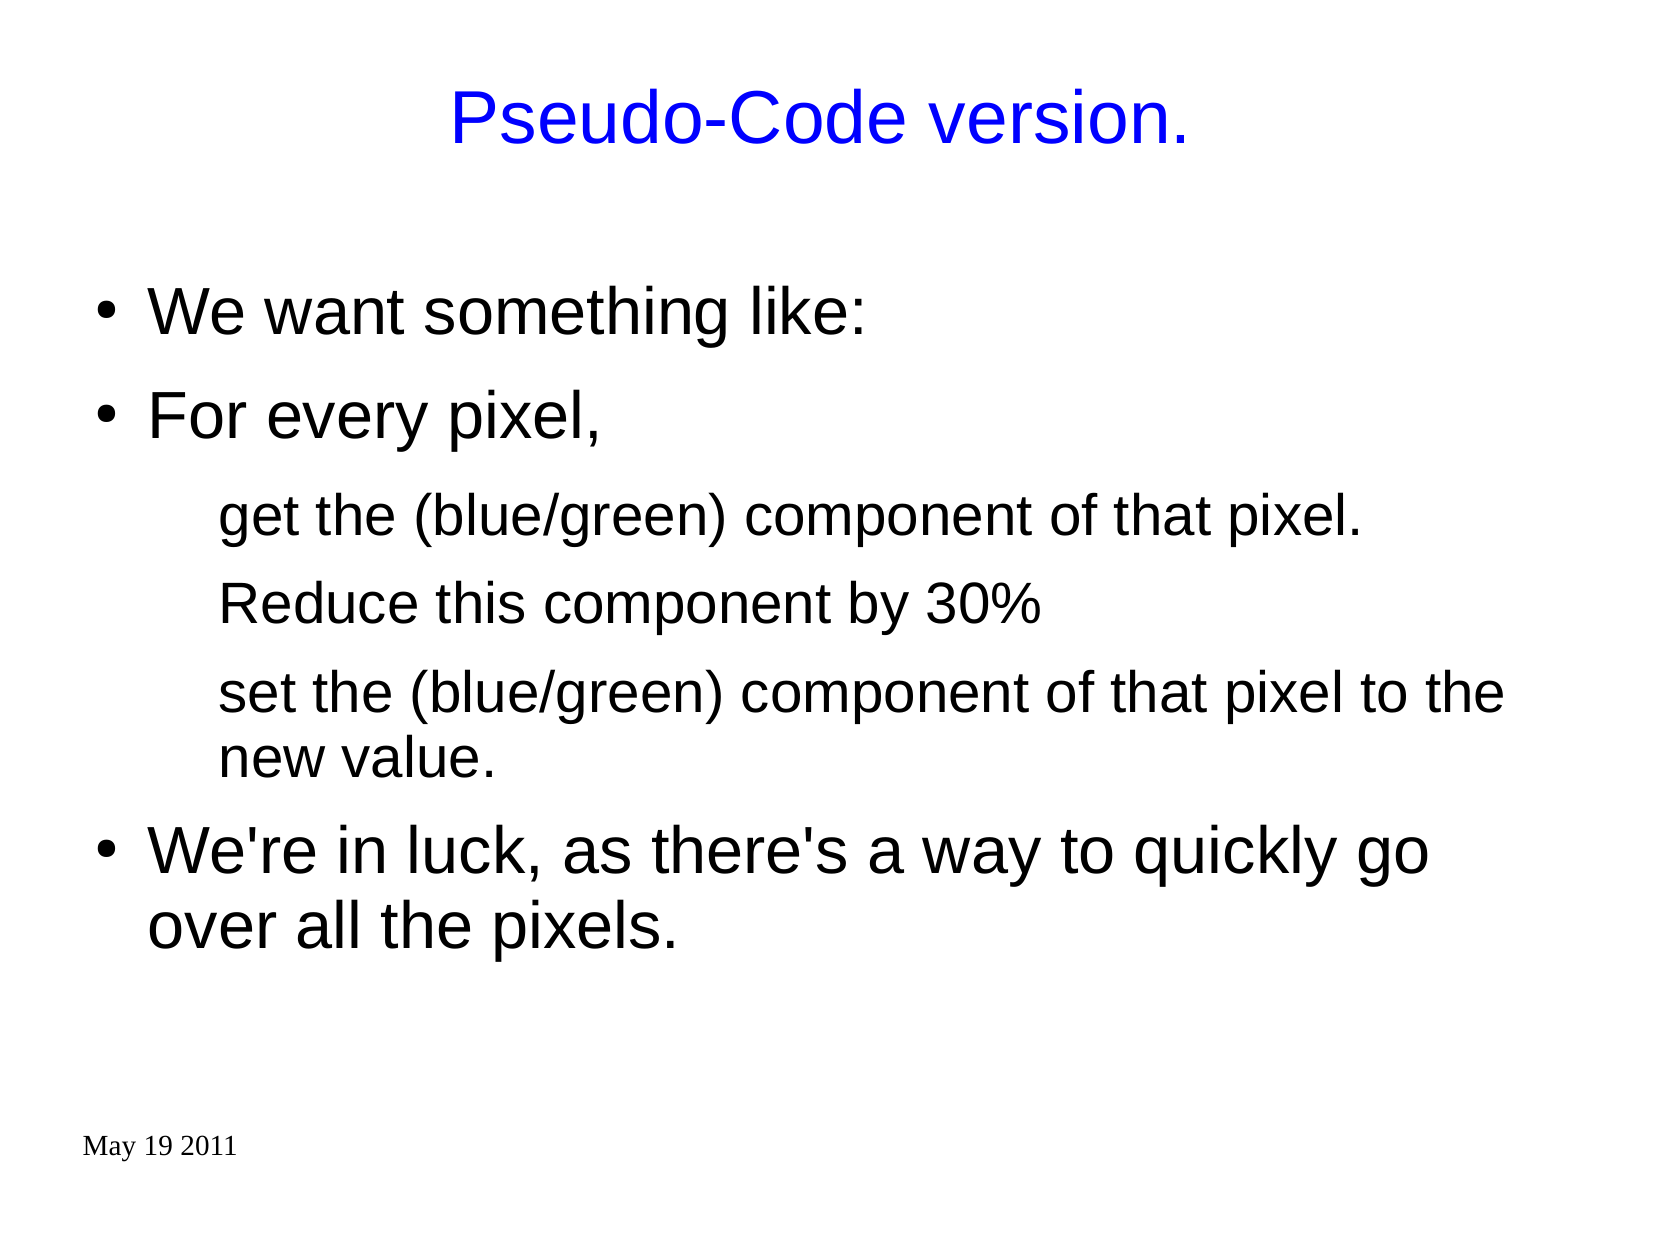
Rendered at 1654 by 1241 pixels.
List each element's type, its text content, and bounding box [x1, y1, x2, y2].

title Pseudo-Code version. [76, 58, 1565, 178]
list We want something like: For every pixel, get the (blue/green) component of that pixel. Reduce this component by 30% set the (blue/green) component of that pixel to the new value. We're in luck, as there's a way to quickly go over all the pixels. [76, 274, 1565, 1093]
